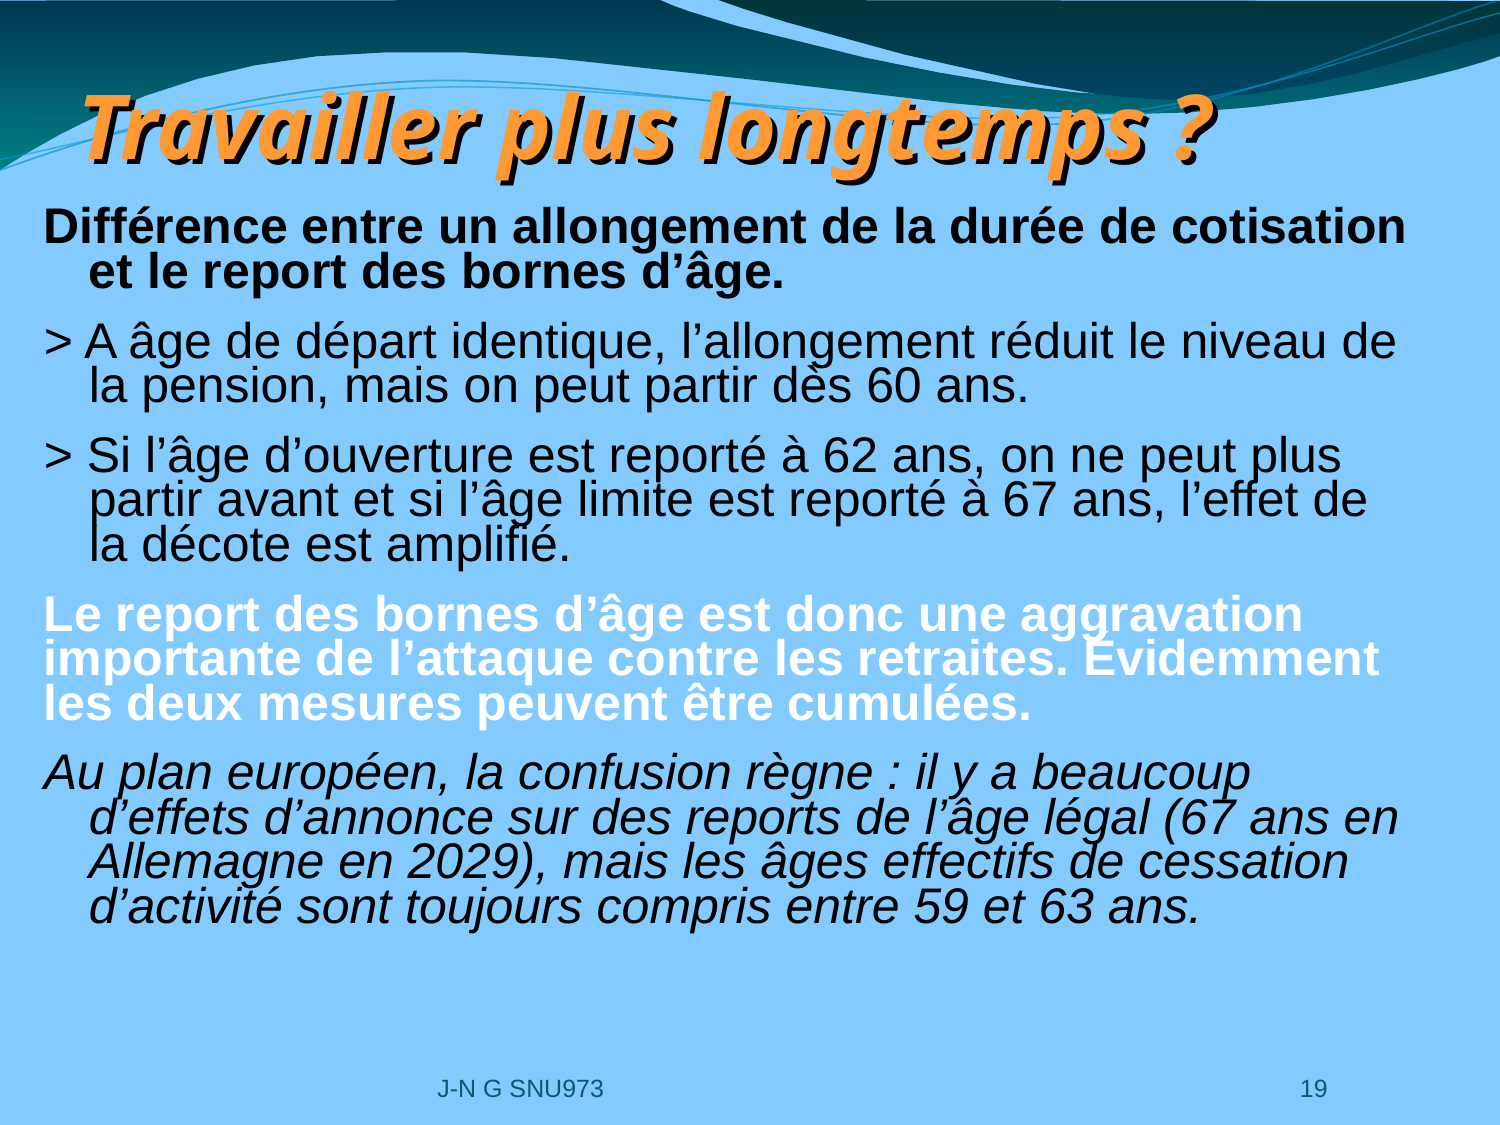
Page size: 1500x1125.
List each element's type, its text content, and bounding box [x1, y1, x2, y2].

text_box 1 [1299, 1042, 1426, 1103]
title Travailler plus longtemps ? [77, 56, 1486, 150]
text_box J-N G SNU973 [437, 1042, 988, 1103]
list Différence entre un allongement de la durée de cotisation et le report des bornes d’âge. > A âge de départ identique, l’allongement réduit le niveau de la pension, mais on peut partir dès 60 ans. > Si l’âge d’ouverture est reporté à 62 ans, on ne peut plus partir avant et si l’âge limite est reporté à 67 ans, l’effet de la décote est amplifié. Le report des bornes d’âge est donc une aggravation importante de l’attaque contre les retraites. Évidemment les deux mesures peuvent être cumulées. Au plan européen, la confusion règne : il y a beaucoup d’effets d’annonce sur des reports de l’âge légal (67 ans en Allemagne en 2029), mais les âges effectifs de cessation d’activité sont toujours compris entre 59 et 63 ans. [28, 200, 1428, 1099]
